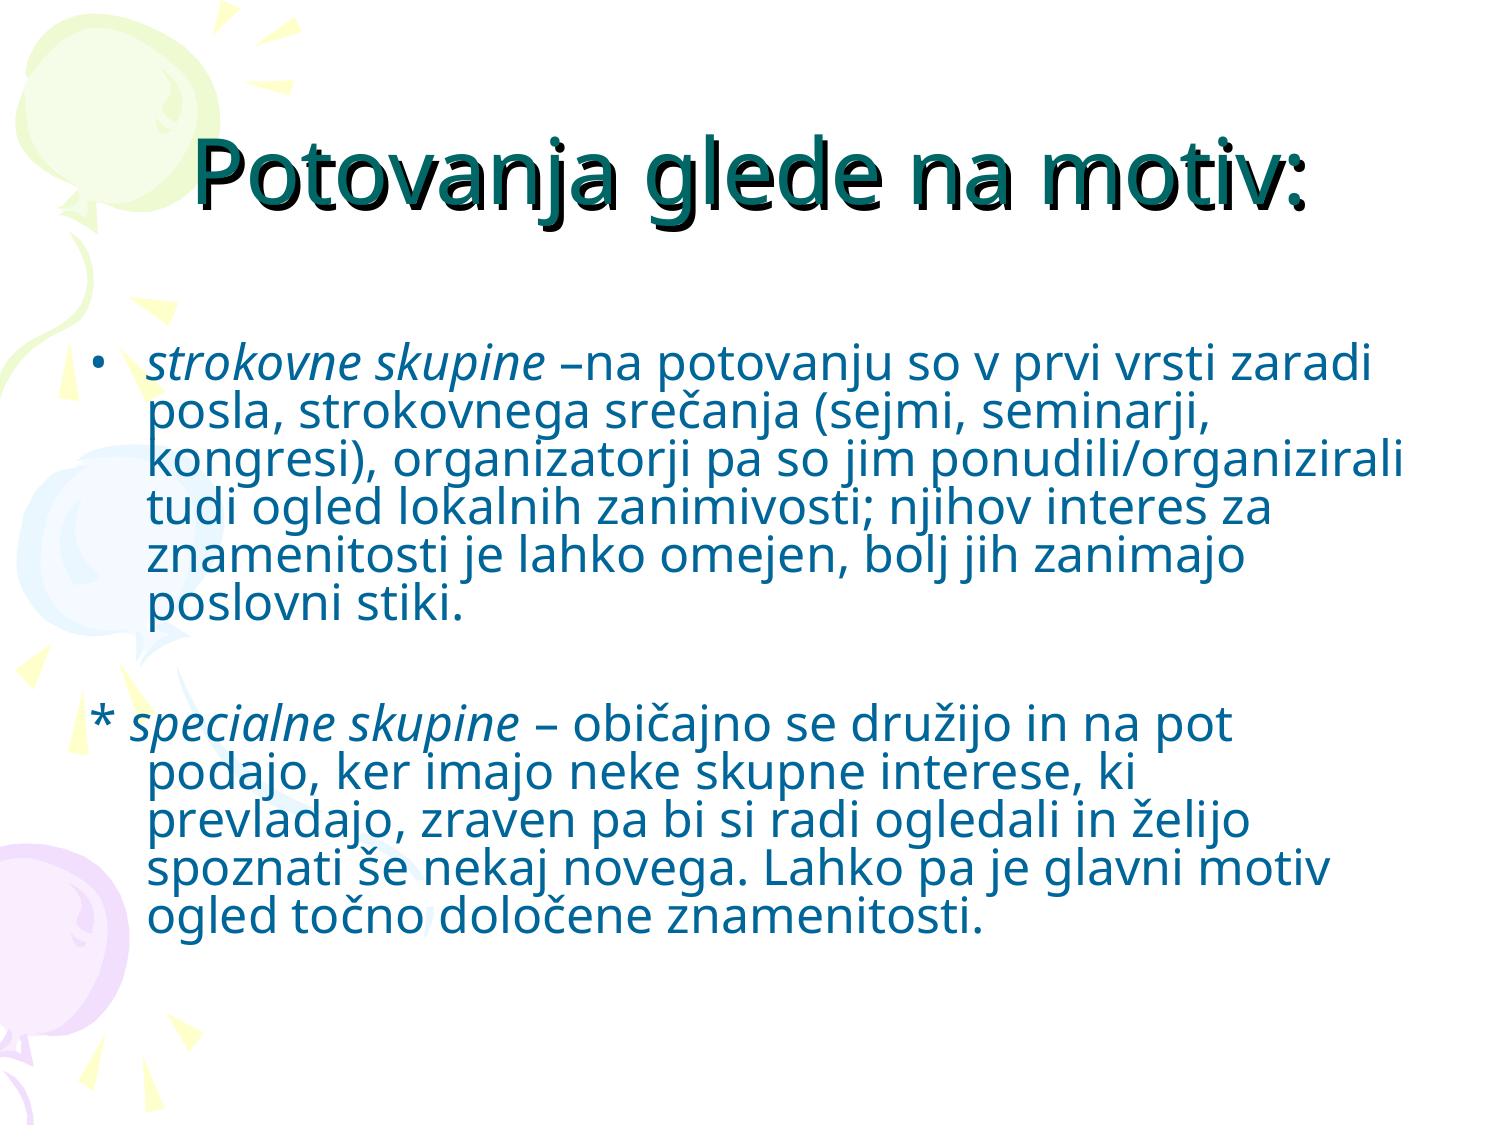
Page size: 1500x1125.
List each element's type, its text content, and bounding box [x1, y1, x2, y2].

title Potovanja glede na motiv: [72, 16, 1426, 233]
list strokovne skupine –na potovanju so v prvi vrsti zaradi posla, strokovnega srečanja (sejmi, seminarji, kongresi), organizatorji pa so jim ponudili/organizirali tudi ogled lokalnih zanimivosti; njihov interes za znamenitosti je lahko omejen, bolj jih zanimajo poslovni stiki. * specialne skupine – običajno se družijo in na pot podajo, ker imajo neke skupne interese, ki prevladajo, zraven pa bi si radi ogledali in želijo spoznati še nekaj novega. Lahko pa je glavni motiv ogled točno določene znamenitosti. [75, 262, 1426, 1059]
